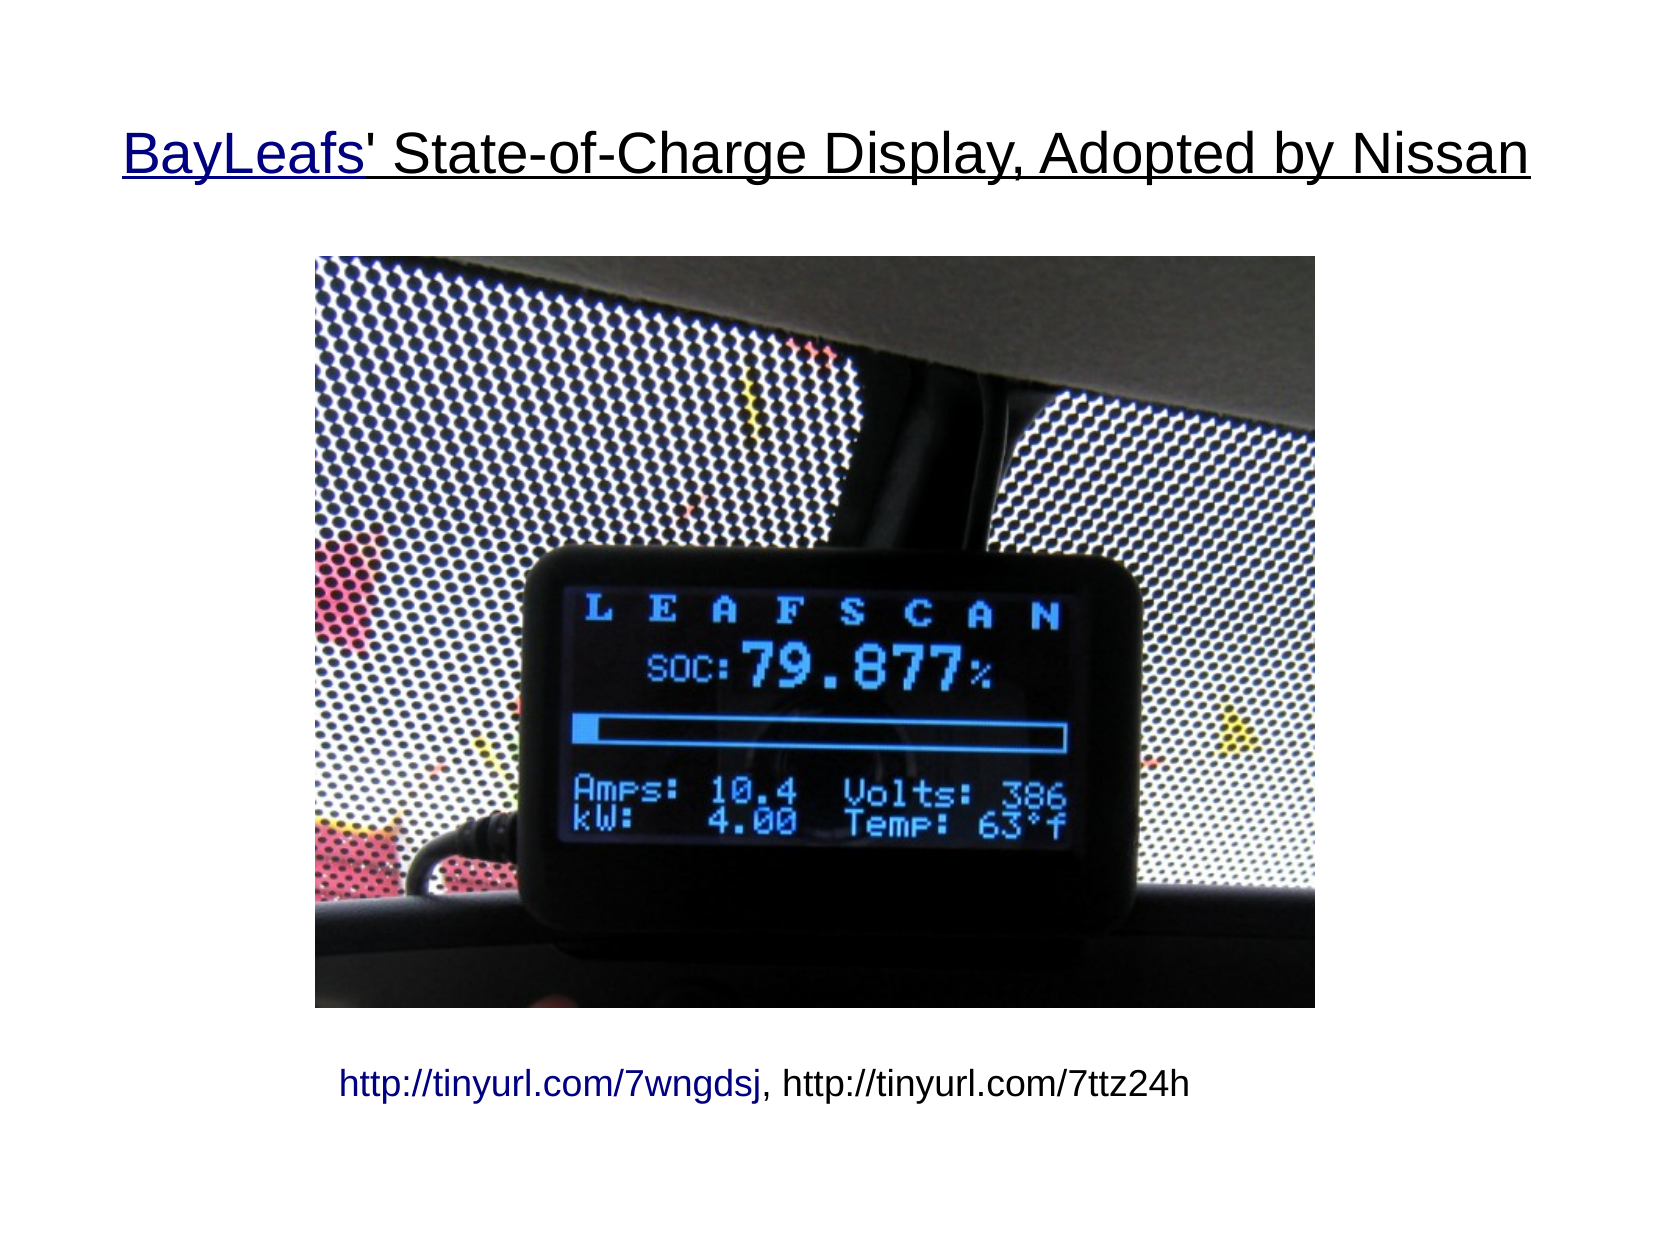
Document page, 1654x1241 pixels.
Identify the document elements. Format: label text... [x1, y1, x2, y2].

title BayLeafs' State-of-Charge Display, Adopted by Nissan [82, 49, 1571, 257]
picture [315, 256, 1315, 1008]
text_box http://tinyurl.com/7wngdsj, http://tinyurl.com/7ttz24h [324, 1054, 1306, 1112]
